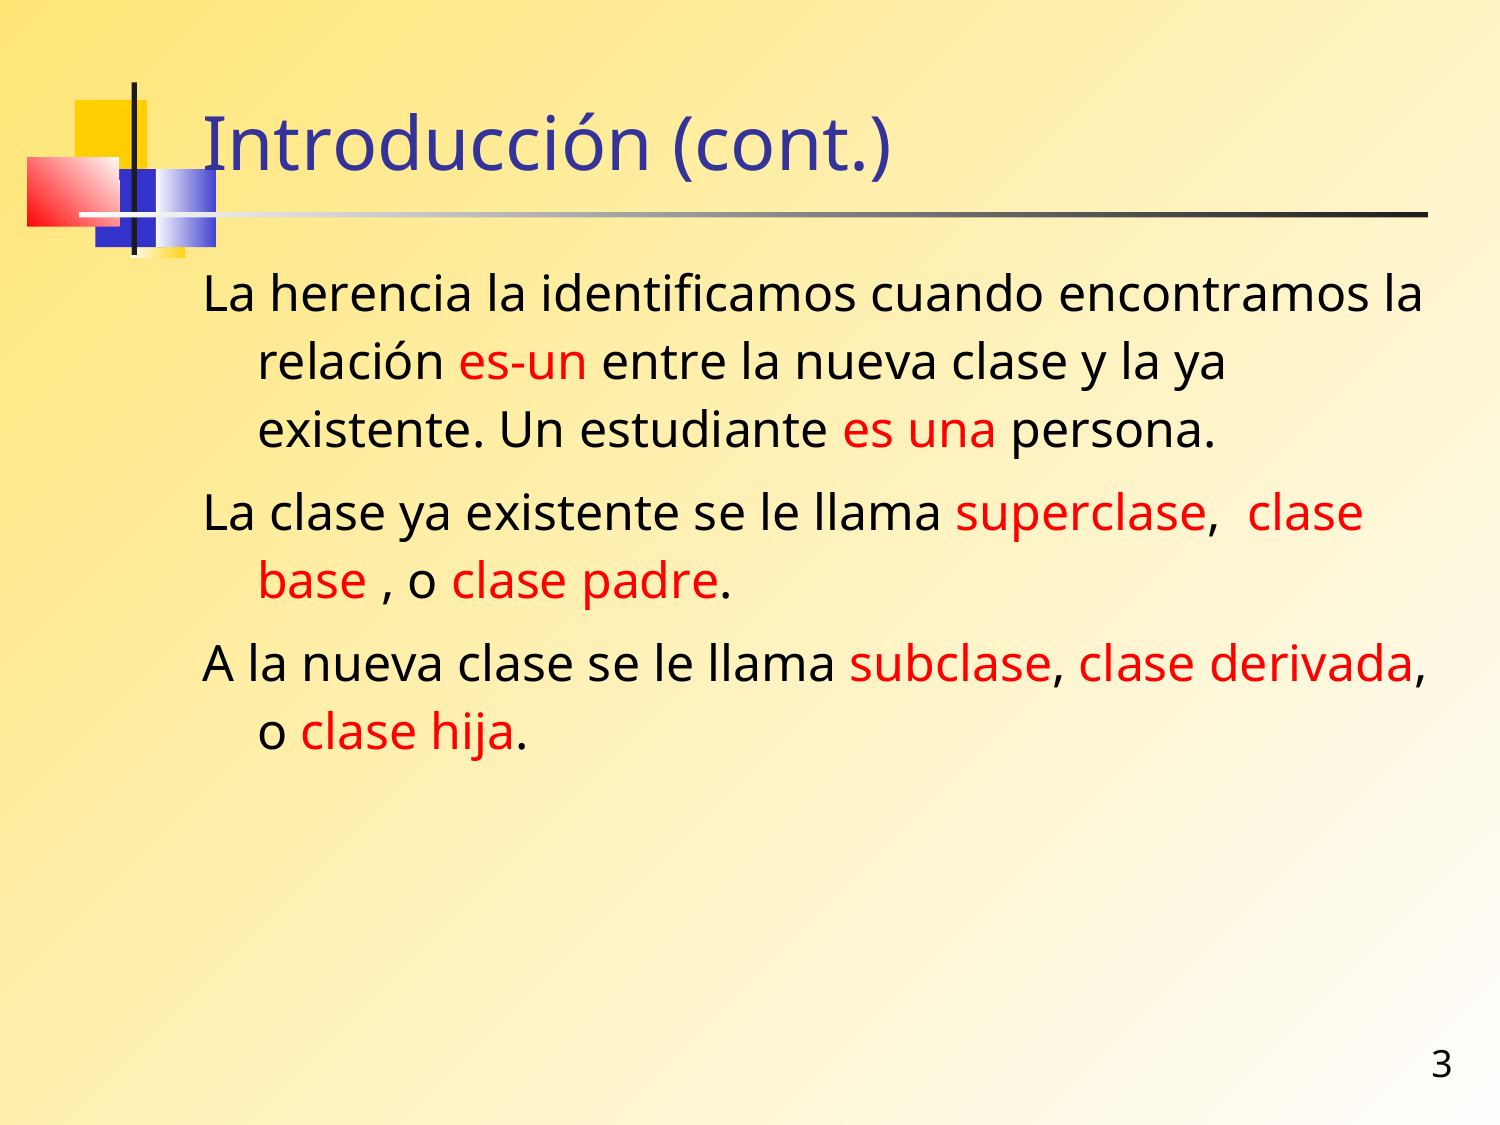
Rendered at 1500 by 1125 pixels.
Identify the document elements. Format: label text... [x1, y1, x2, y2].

title Introducción (cont.)‏ [187, 37, 1466, 201]
list La herencia la identificamos cuando encontramos la relación es-un entre la nueva clase y la ya existente. Un estudiante es una persona. La clase ya existente se le llama superclase, clase base , o clase padre. A la nueva clase se le llama subclase, clase derivada, o clase hija. [187, 249, 1463, 1013]
